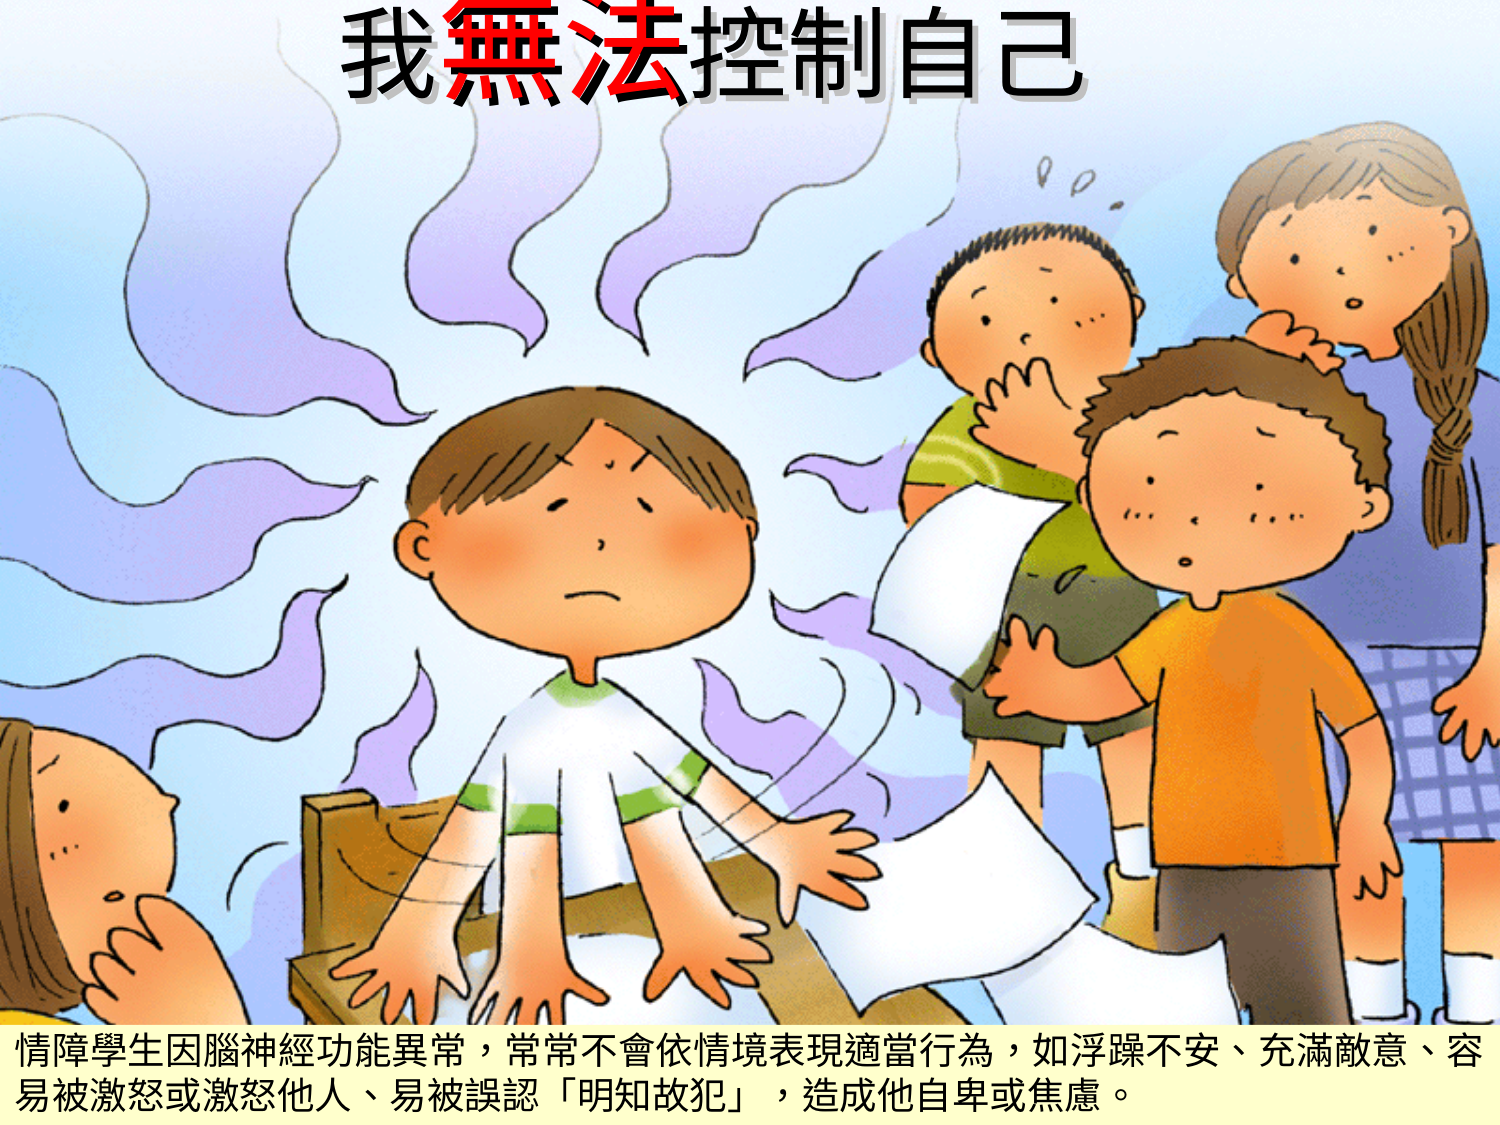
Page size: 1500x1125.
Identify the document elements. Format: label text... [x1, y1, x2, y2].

title 我無法控制自己 [287, 0, 1138, 125]
subtitle 情障學生因腦神經功能異常，常常不會依情境表現適當行為，如浮躁不安、充滿敵意、容易被激怒或激怒他人、易被誤認「明知故犯」，造成他自卑或焦慮。 [0, 1024, 1500, 1125]
picture [0, 0, 1500, 1024]
